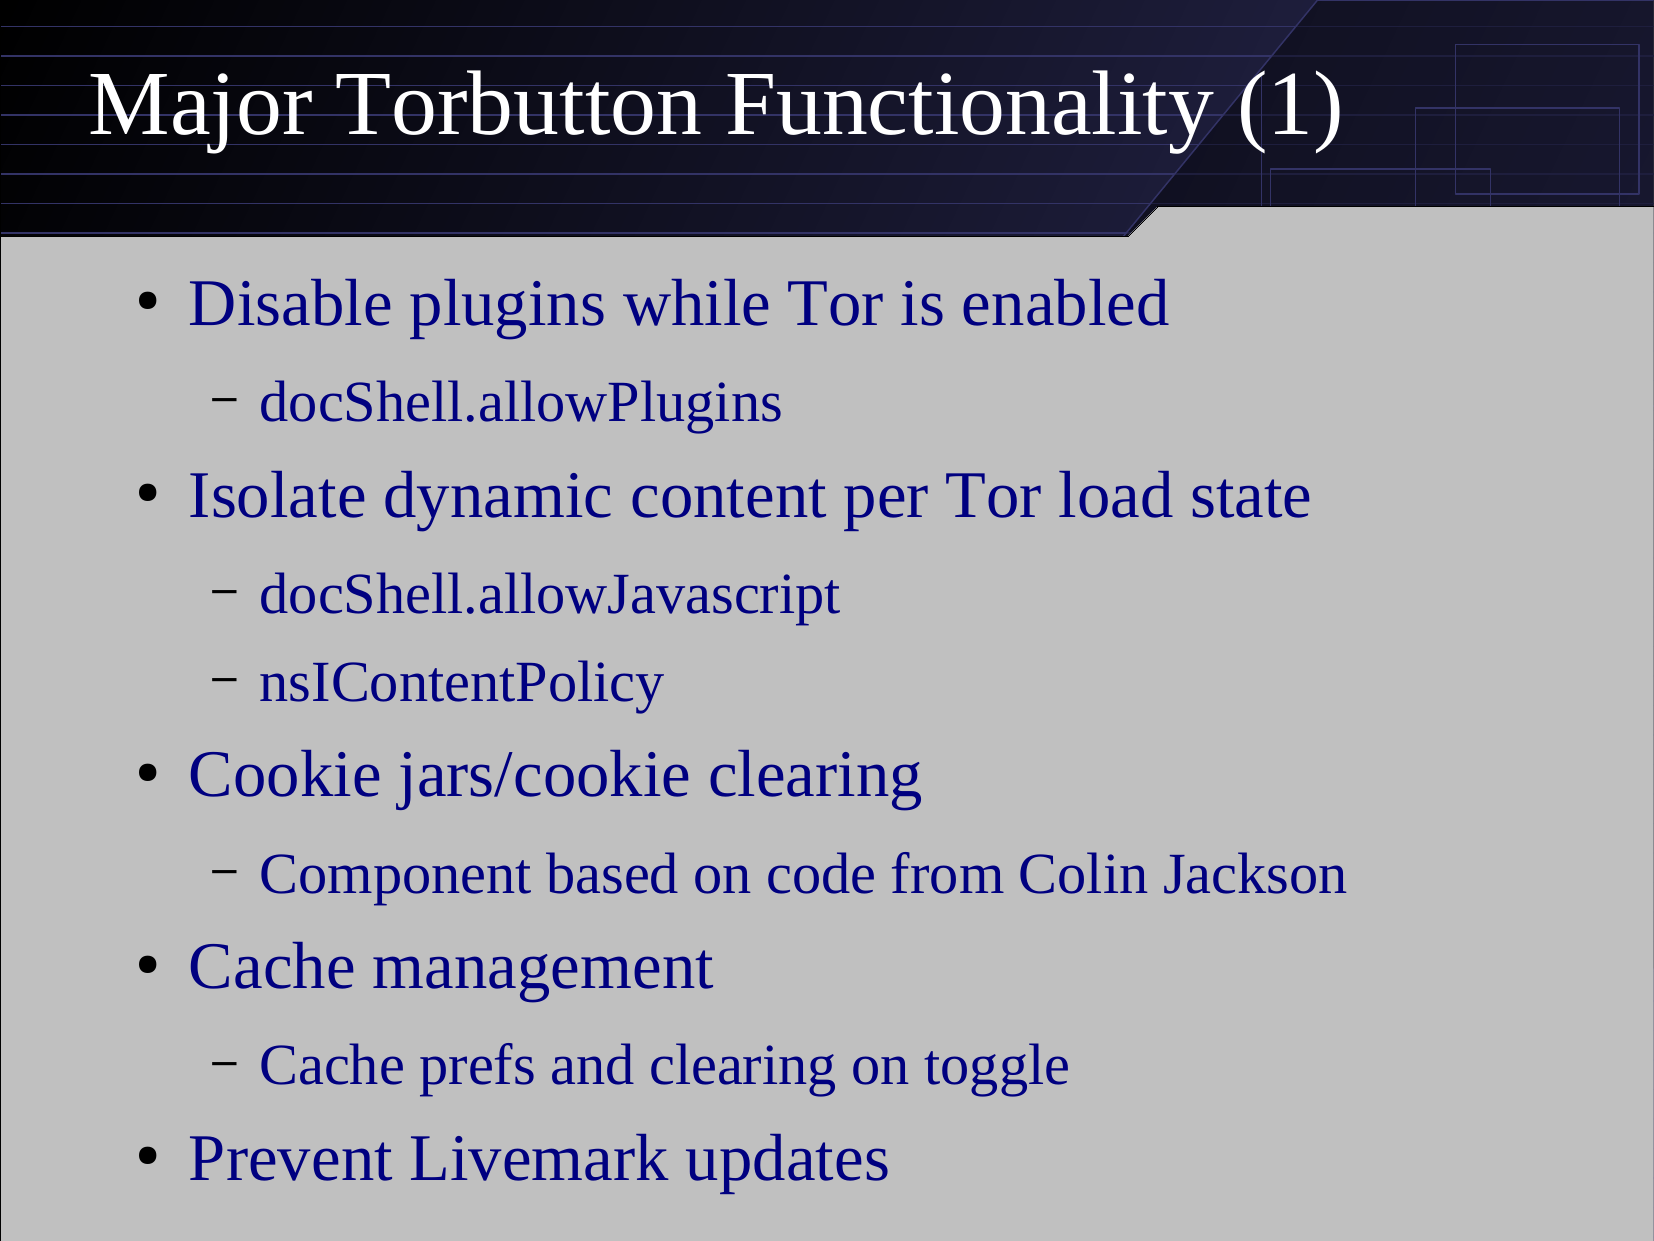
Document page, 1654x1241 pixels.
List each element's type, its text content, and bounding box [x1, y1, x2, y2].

title Major Torbutton Functionality (1) [88, 0, 1501, 208]
list Disable plugins while Tor is enabled docShell.allowPlugins Isolate dynamic content per Tor load state docShell.allowJavascript nsIContentPolicy Cookie jars/cookie clearing Component based on code from Colin Jackson Cache management Cache prefs and clearing on toggle Prevent Livemark updates [118, 265, 1531, 1196]
